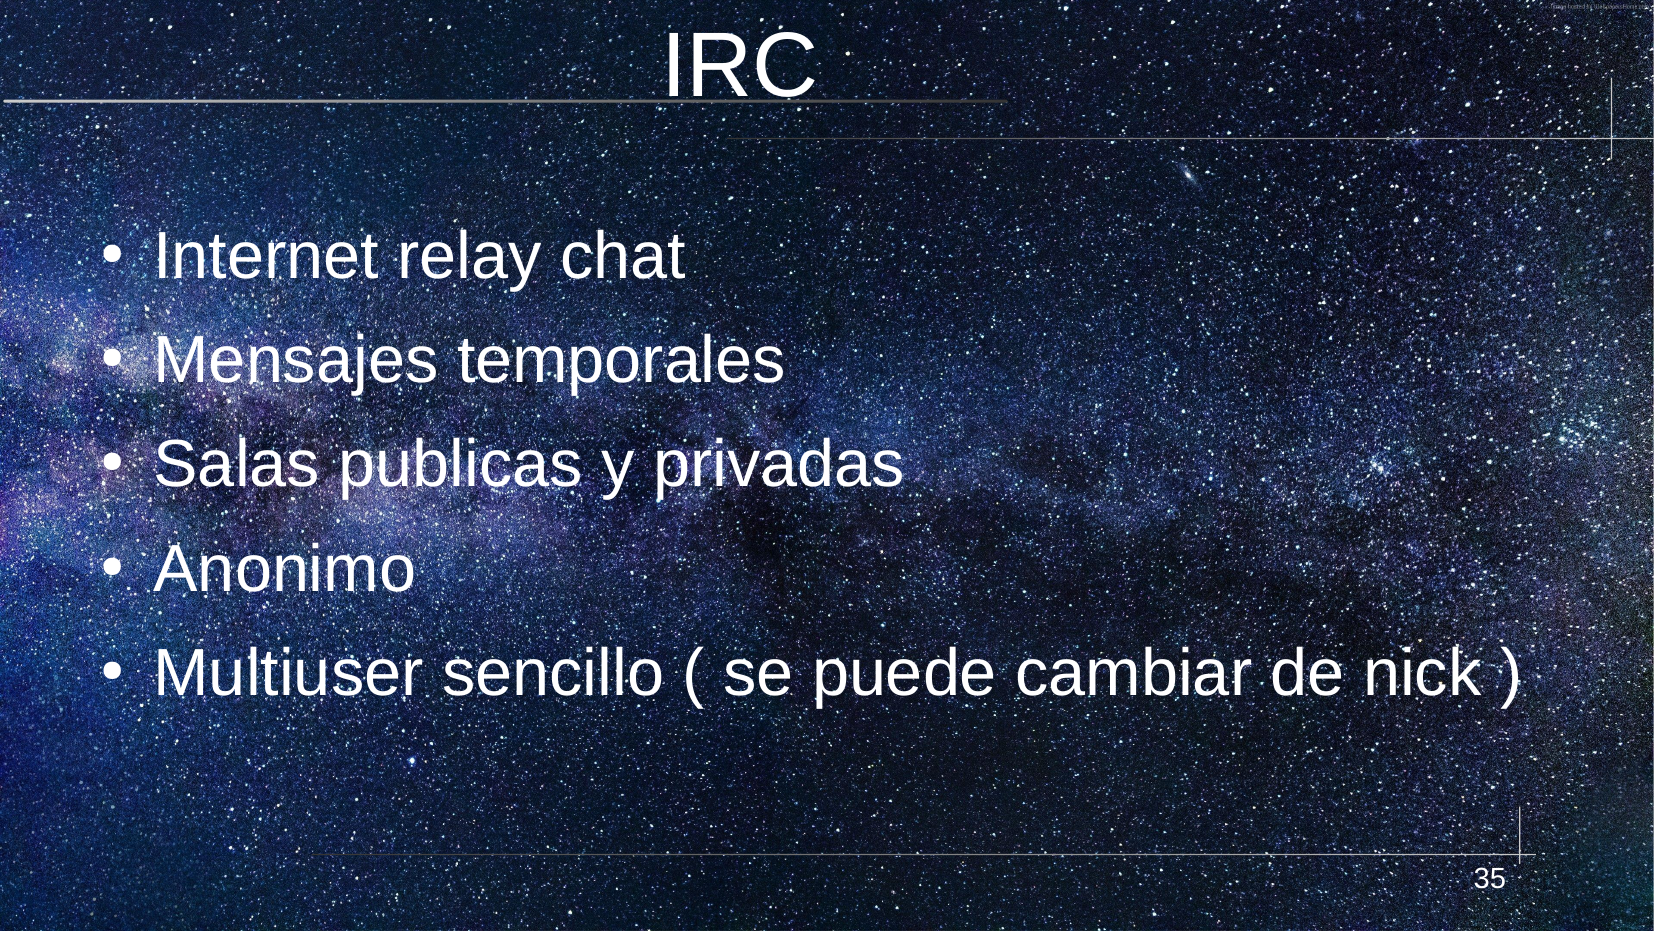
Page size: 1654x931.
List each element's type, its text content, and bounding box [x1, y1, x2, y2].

list Internet relay chat Mensajes temporales Salas publicas y privadas Anonimo Multiuser sencillo ( se puede cambiar de nick ) [82, 217, 1571, 758]
title IRC [23, 11, 1589, 119]
picture [0, 0, 1654, 931]
